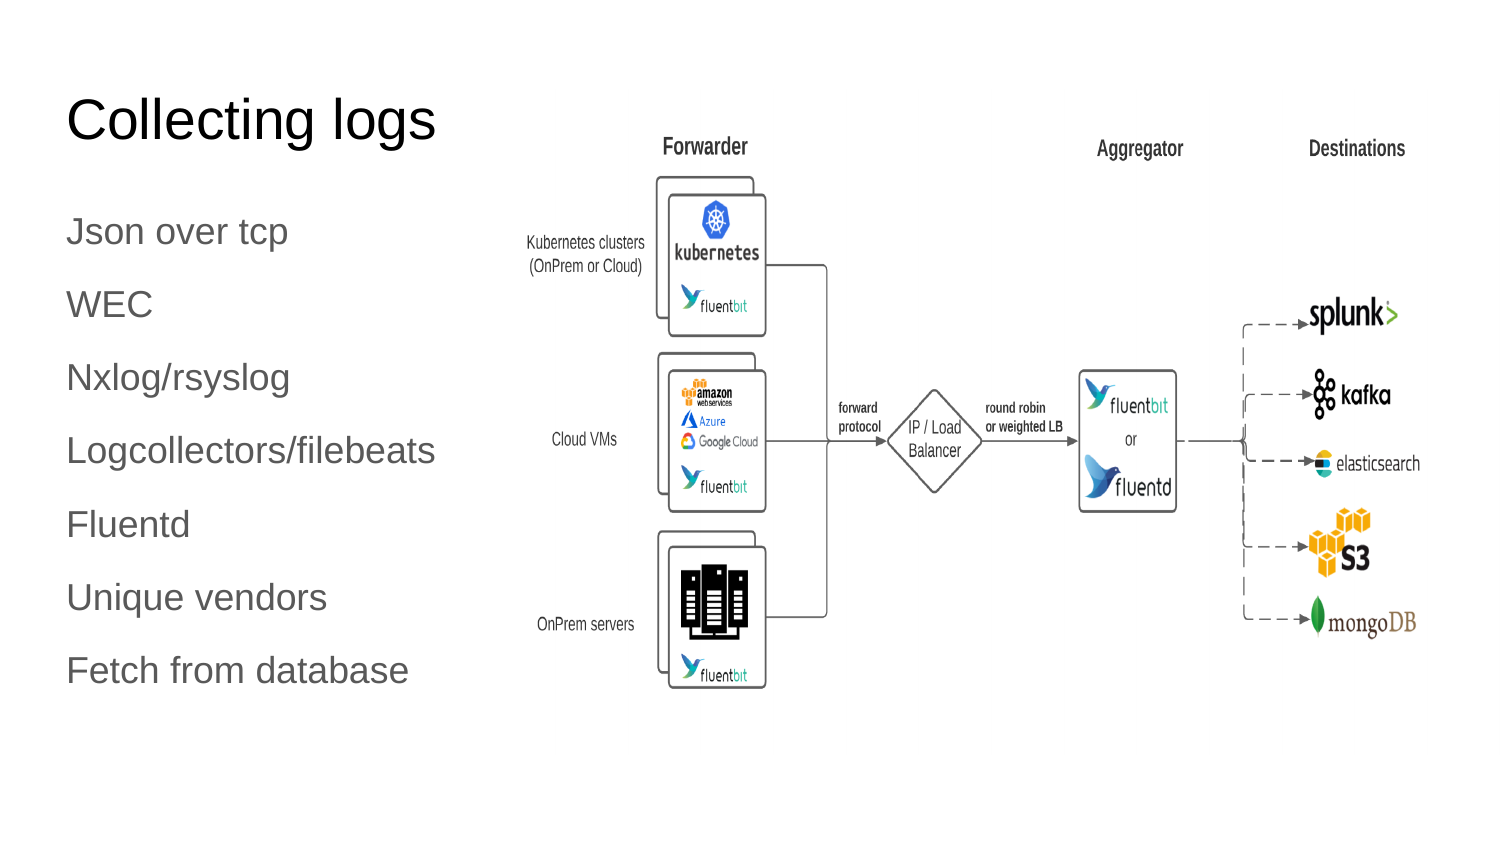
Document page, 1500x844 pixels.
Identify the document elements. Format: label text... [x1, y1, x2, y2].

picture [483, 89, 1500, 755]
title Collecting logs [51, 72, 1449, 167]
list Json over tcp WEC Nxlog/rsyslog Logcollectors/filebeats Fluentd Unique vendors Fetch from database [51, 189, 483, 750]
